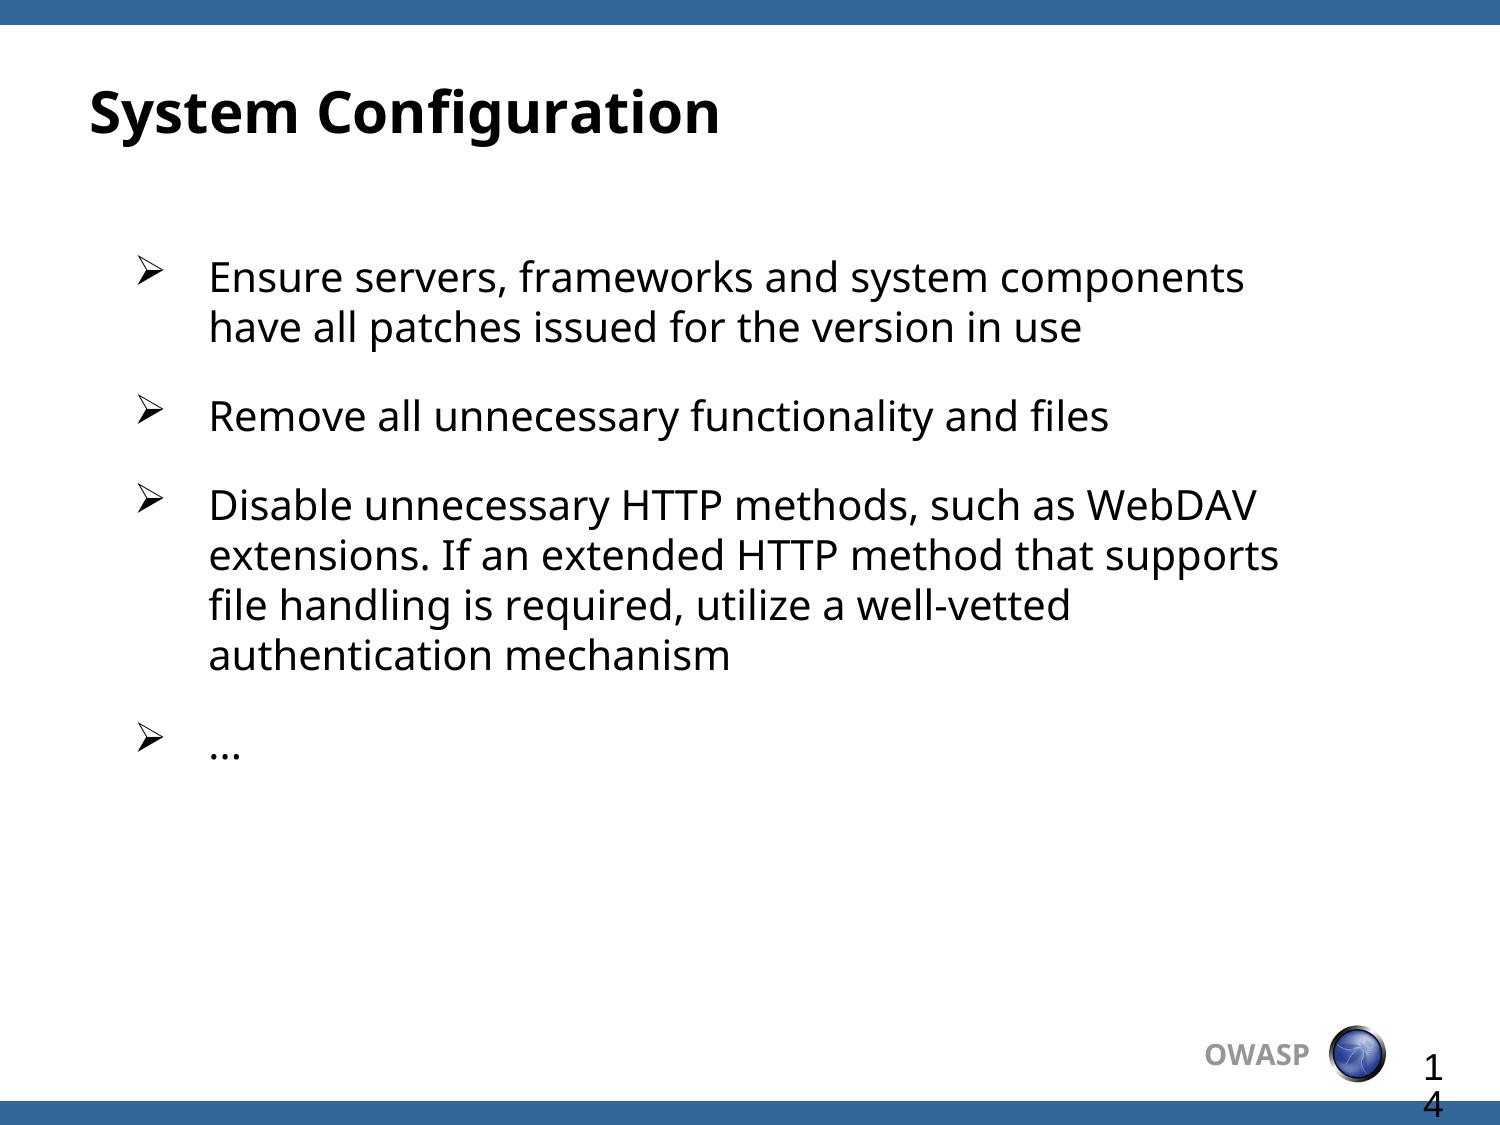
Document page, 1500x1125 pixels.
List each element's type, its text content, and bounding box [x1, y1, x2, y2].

title System Configuration [75, 45, 1426, 176]
list Ensure servers, frameworks and system components have all patches issued for the version in use Remove all unnecessary functionality and files Disable unnecessary HTTP methods, such as WebDAV extensions. If an extended HTTP method that supports file handling is required, utilize a well-vetted authentication mechanism ... [81, 242, 1359, 951]
picture [1325, 1024, 1388, 1083]
